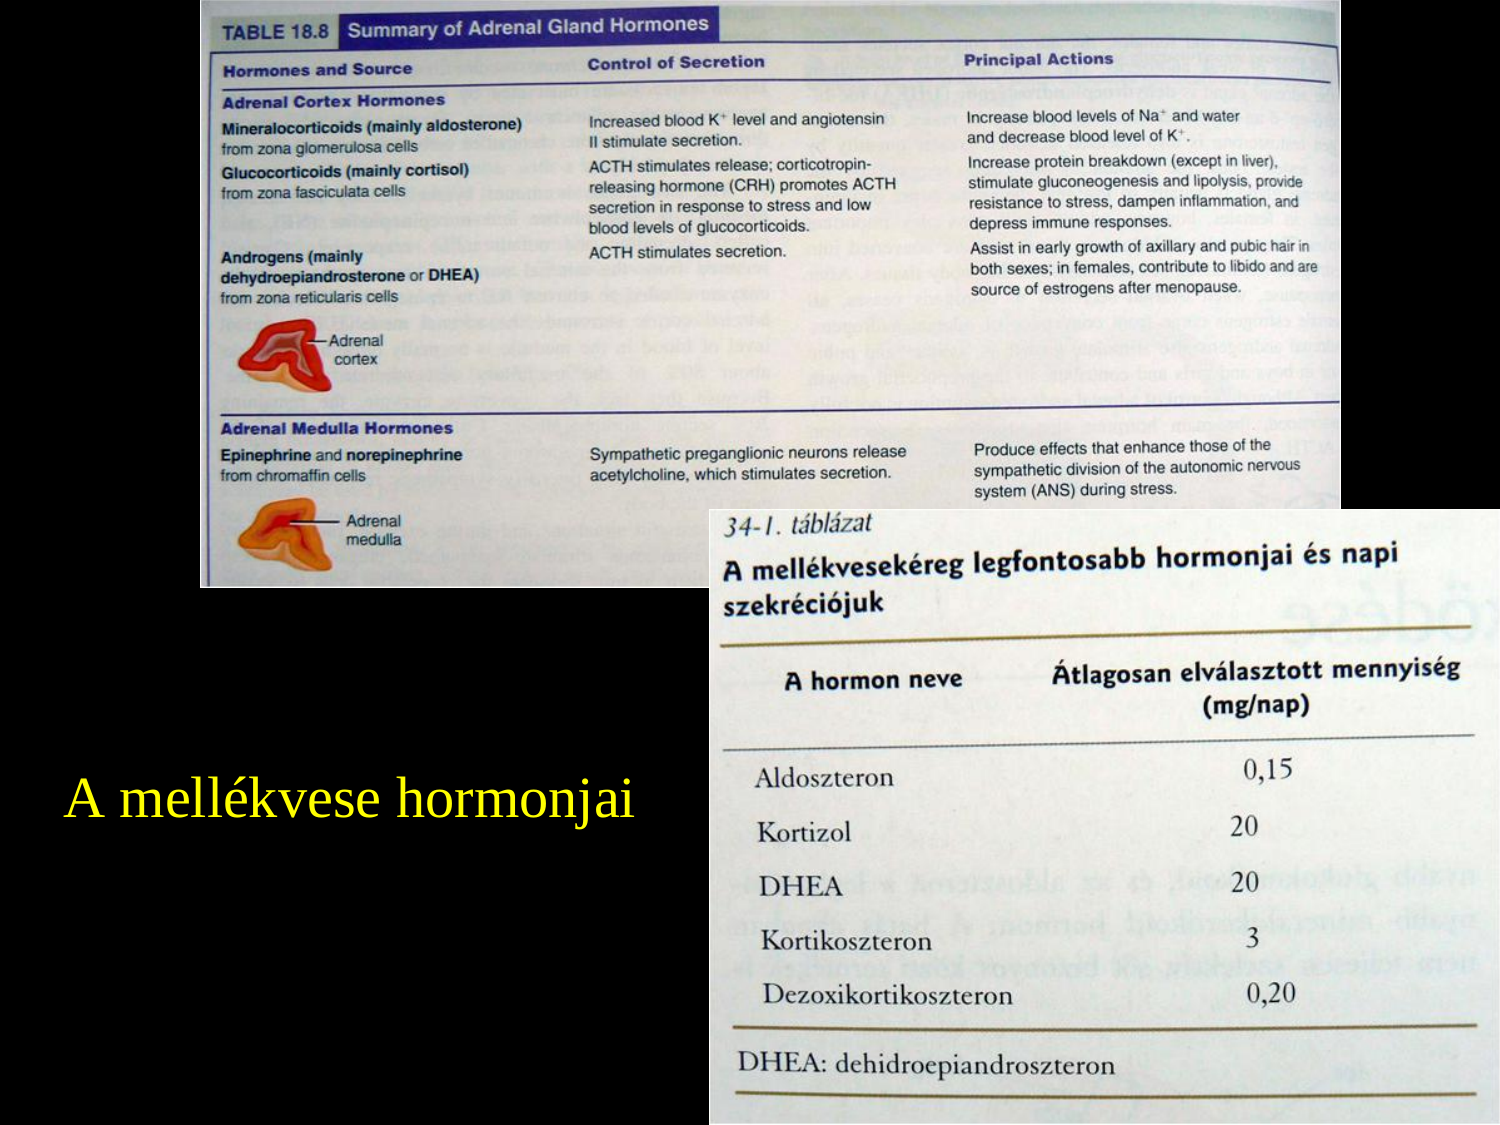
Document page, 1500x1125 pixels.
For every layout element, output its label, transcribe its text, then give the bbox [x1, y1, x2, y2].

picture [200, 0, 1500, 1125]
title A mellékvese hormonjai [0, 762, 700, 826]
